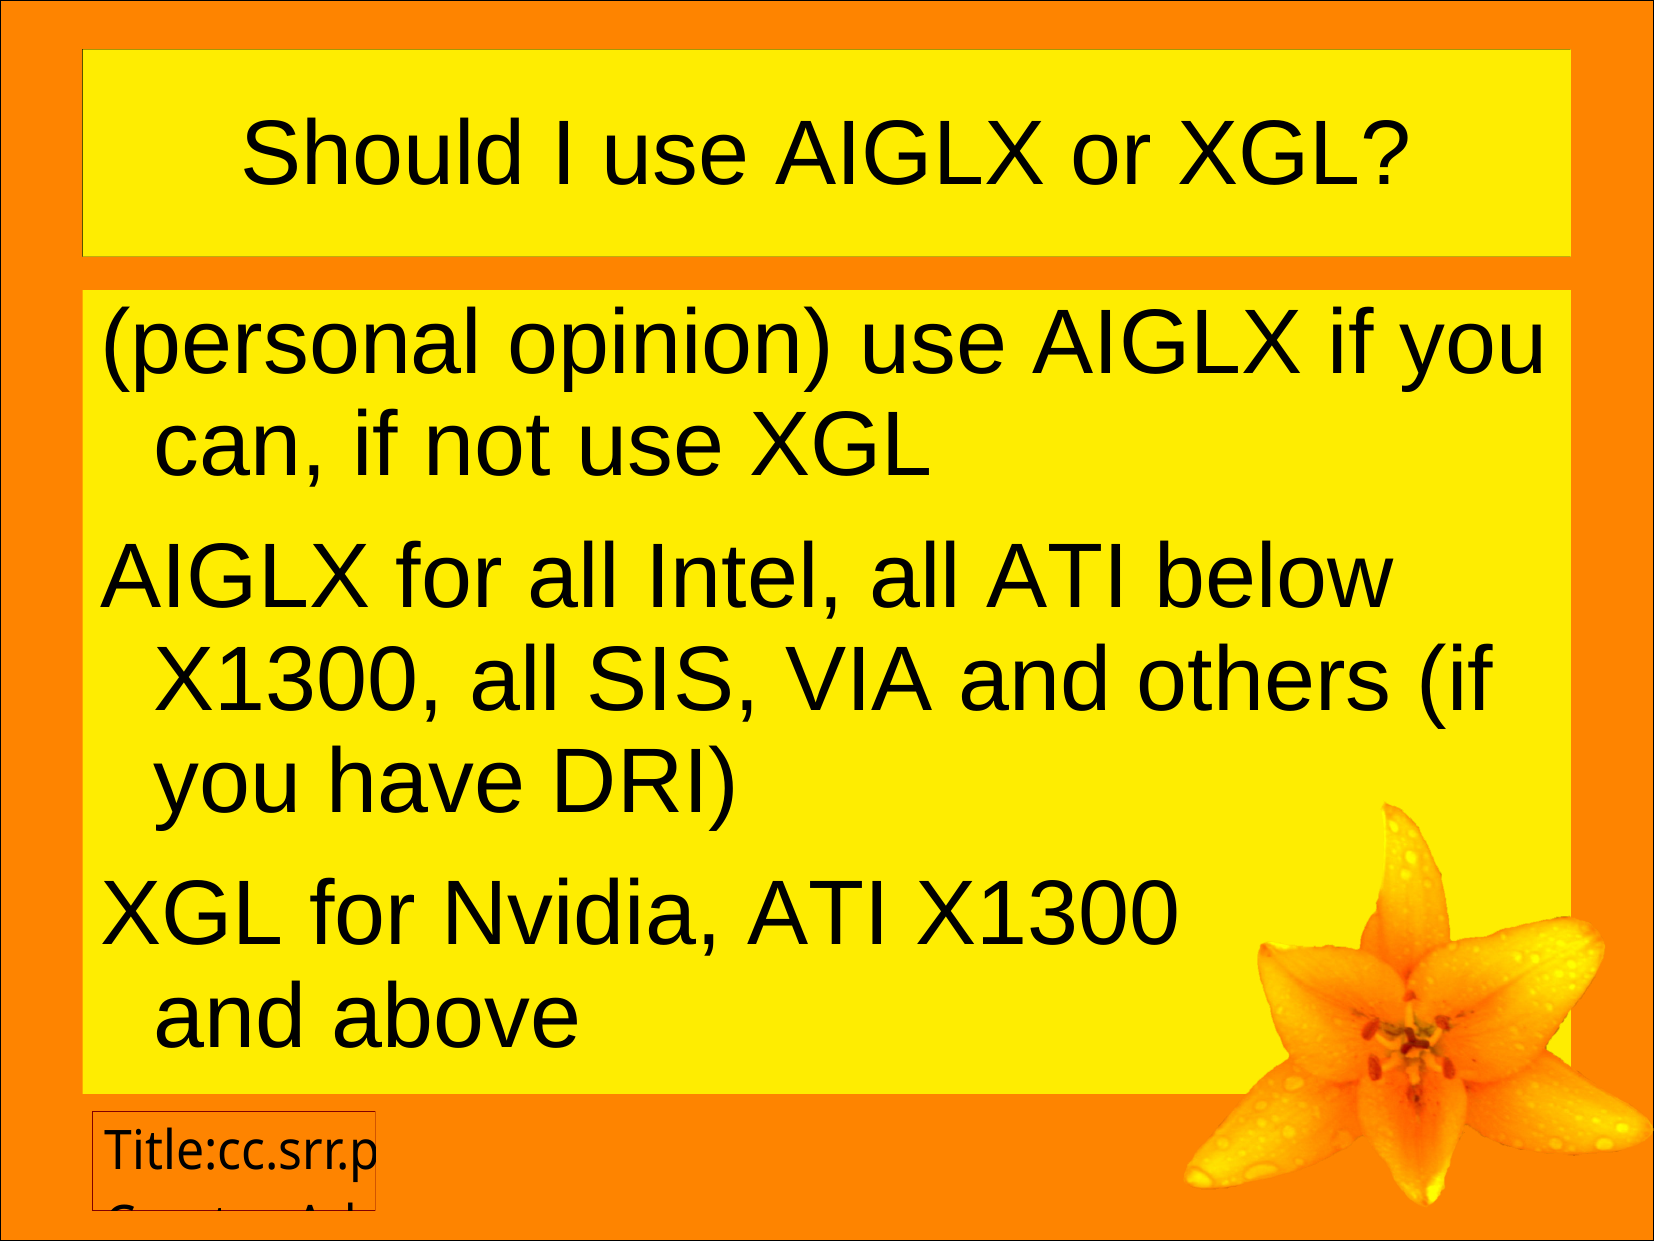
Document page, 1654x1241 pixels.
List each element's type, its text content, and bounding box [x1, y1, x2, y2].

list (personal opinion) use AIGLX if you can, if not use XGL AIGLX for all Intel, all ATI below X1300, all SIS, VIA and others (if you have DRI) XGL for Nvidia, ATI X1300 and above [82, 290, 1571, 1094]
picture [88, 1108, 376, 1211]
picture [1181, 767, 1654, 1241]
title Should I use AIGLX or XGL? [82, 49, 1571, 257]
text_box [0, 0, 1654, 1241]
